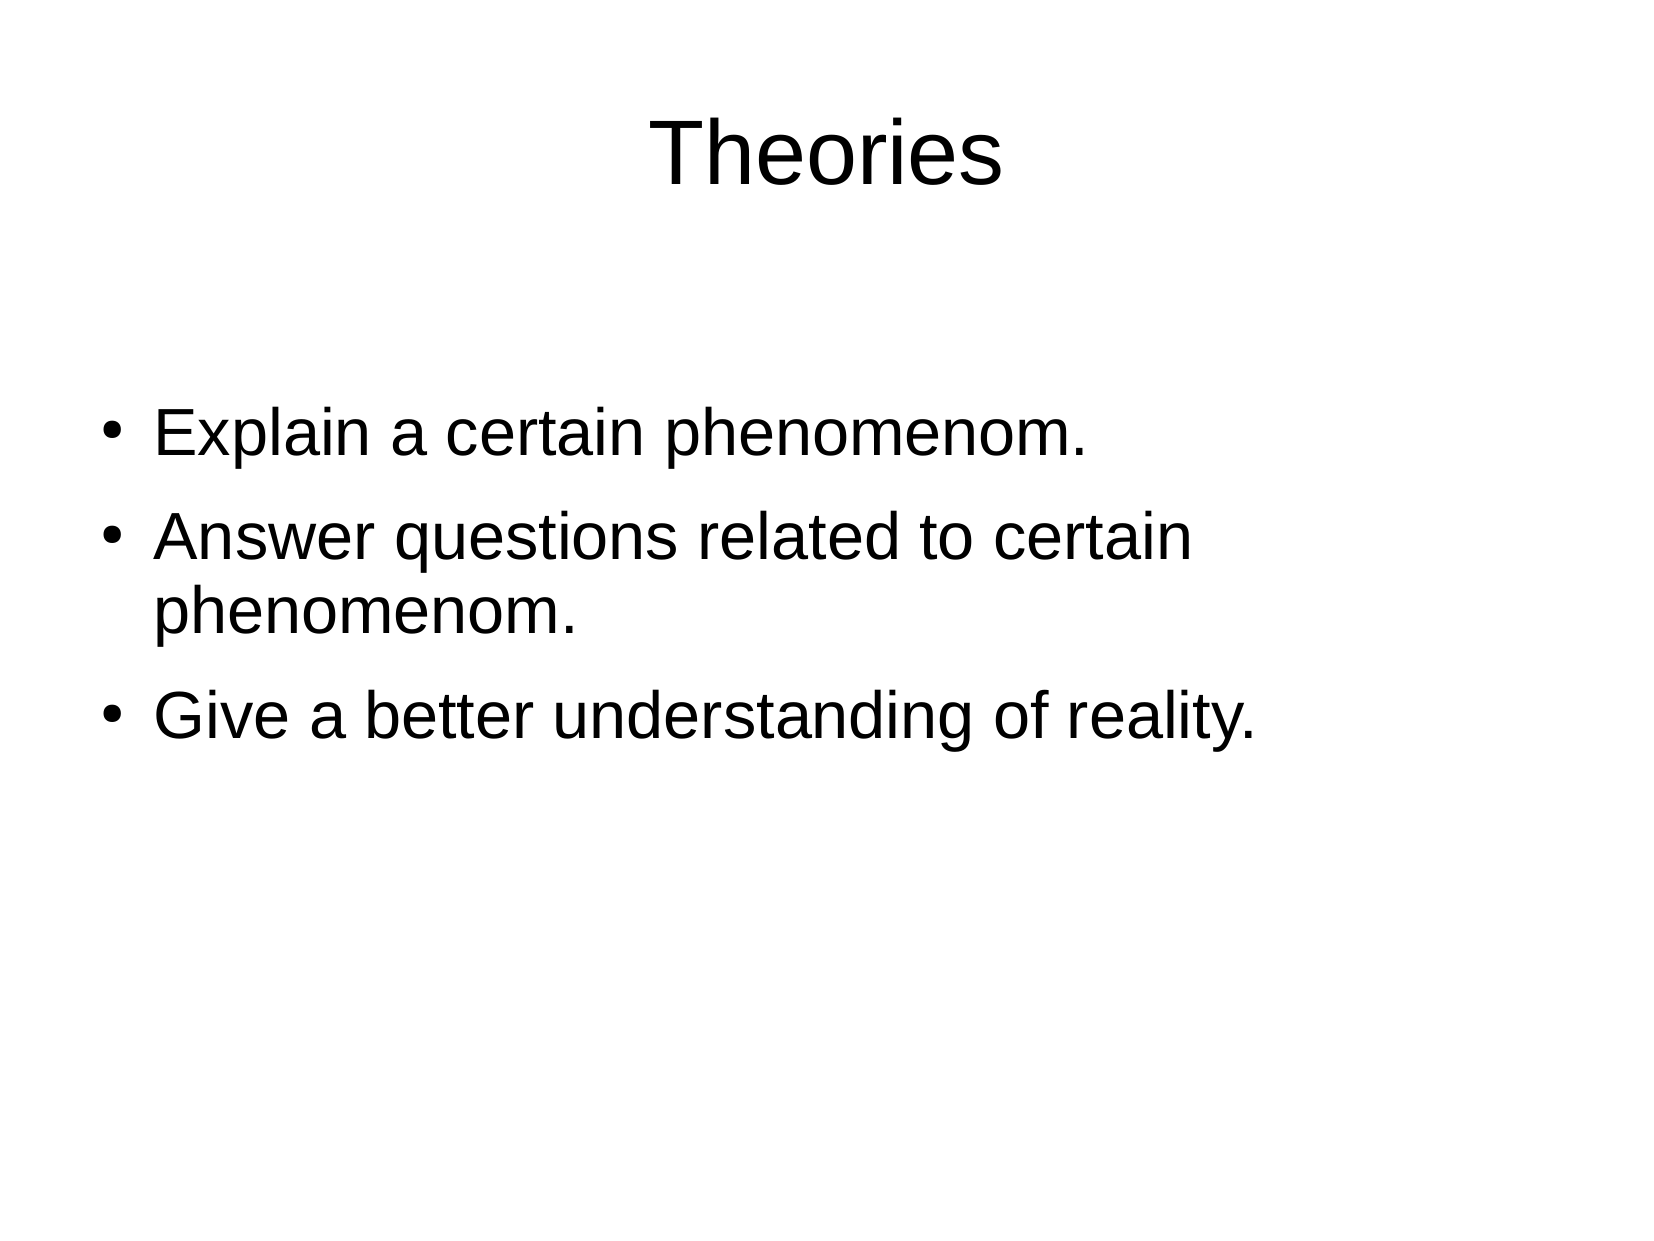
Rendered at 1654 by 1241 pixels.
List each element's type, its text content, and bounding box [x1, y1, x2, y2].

title Theories [82, 49, 1571, 257]
list Explain a certain phenomenom. Answer questions related to certain phenomenom. Give a better understanding of reality. [82, 290, 1571, 1010]
